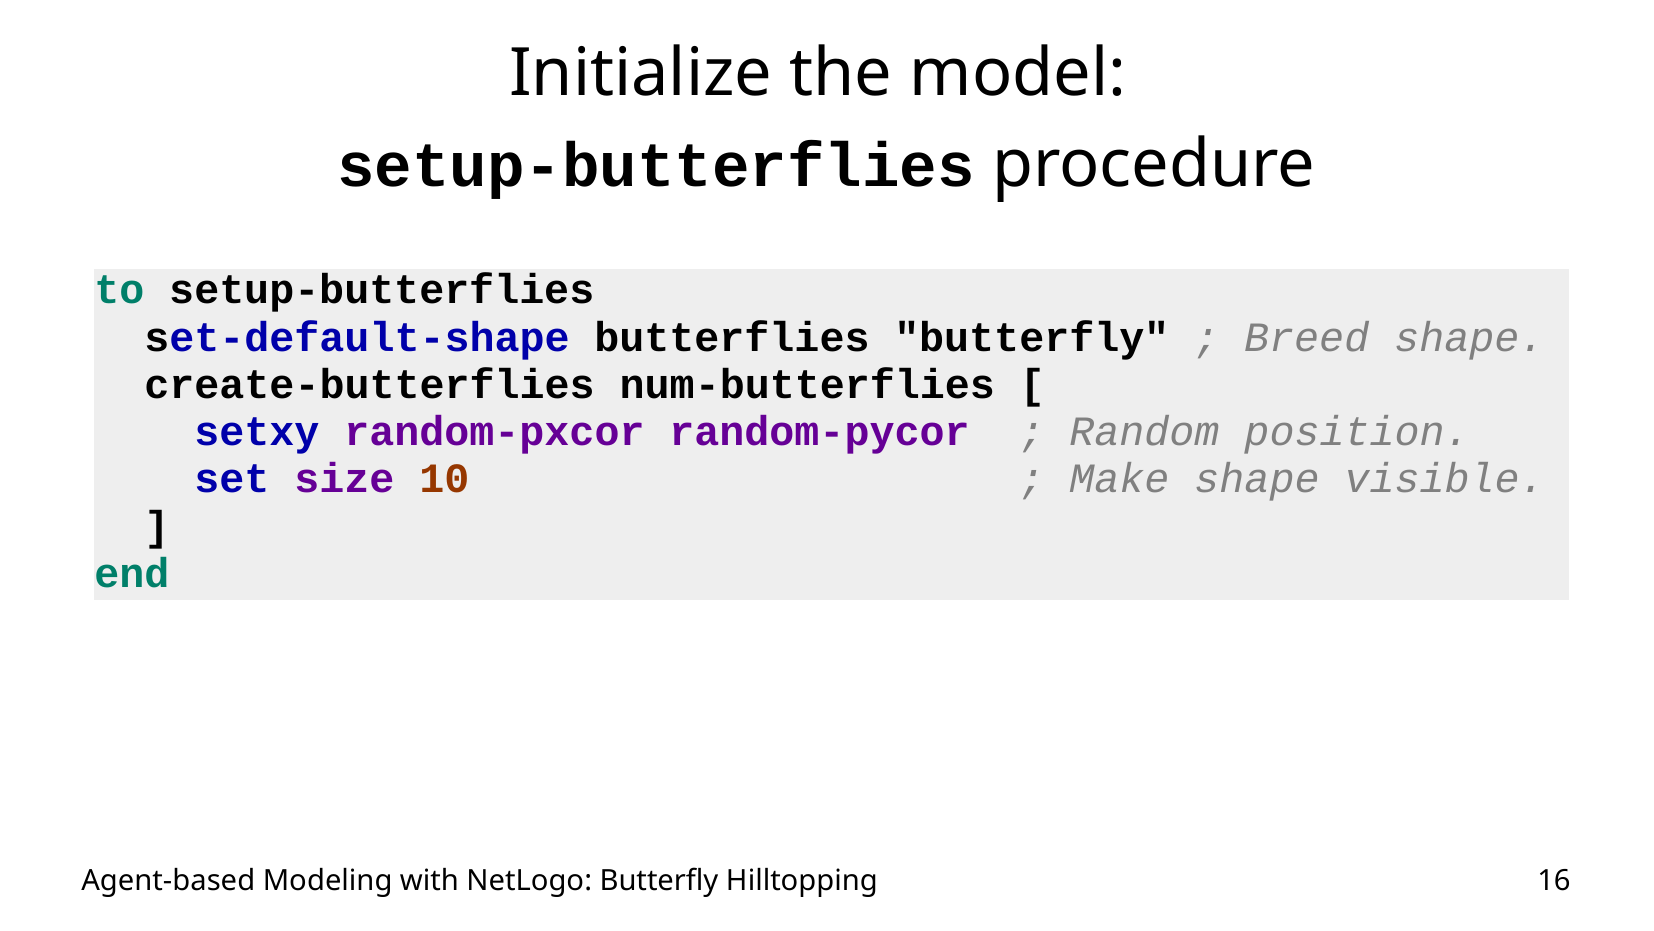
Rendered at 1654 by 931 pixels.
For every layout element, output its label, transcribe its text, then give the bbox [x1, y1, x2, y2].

title Initialize the model: setup-butterflies procedure [82, 23, 1571, 207]
list to setup-butterflies set-default-shape butterflies "butterfly" ; Breed shape. create-butterflies num-butterflies [ setxy random-pxcor random-pycor ; Random position. set size 10 ; Make shape visible. ] end [94, 269, 1583, 912]
